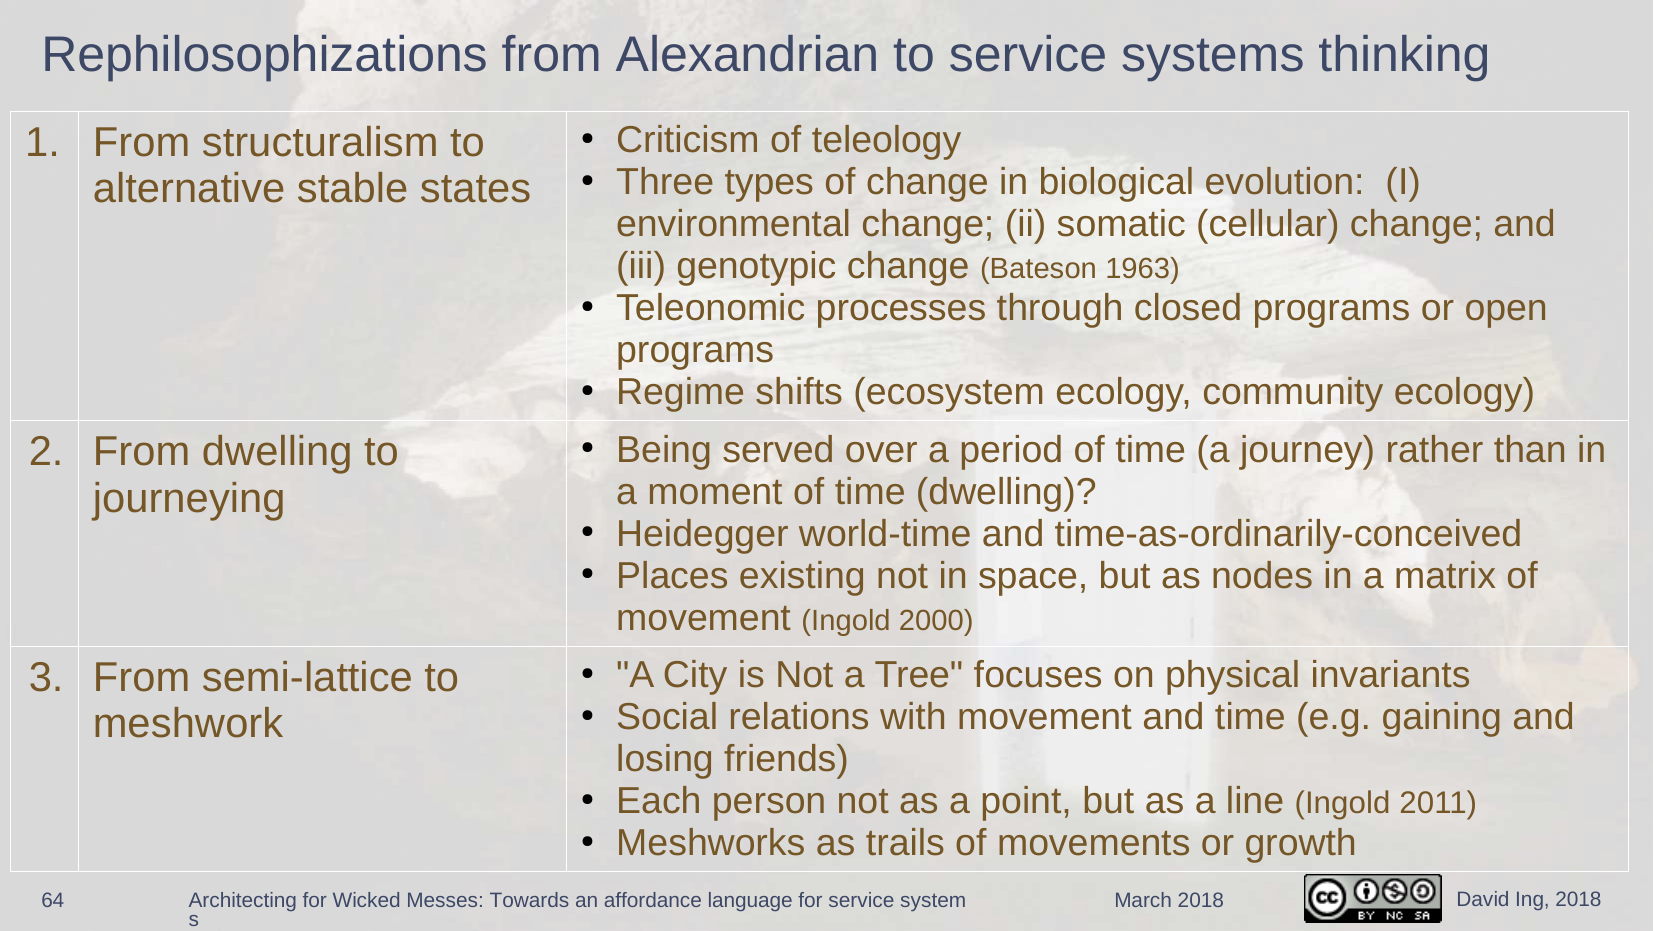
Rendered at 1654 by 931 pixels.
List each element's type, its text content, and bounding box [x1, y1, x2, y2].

table_cell Being served over a period of time (a journey) rather than in a moment of time (dwelling)? Heidegger world-time and time-as-ordinarily-conceived Places existing not in space, but as nodes in a matrix of movement (Ingold 2000) [567, 421, 1628, 646]
title Rephilosophizations from Alexandrian to service systems thinking [41, 30, 1613, 111]
table_header Criticism of teleology Three types of change in biological evolution: (I) environmental change; (ii) somatic (cellular) change; and (iii) genotypic change (Bateson 1963) Teleonomic processes through closed programs or open programs Regime shifts (ecosystem ecology, community ecology) [567, 112, 1628, 420]
picture [1304, 874, 1442, 923]
table_cell From semi-lattice to meshwork [79, 647, 566, 871]
table_cell "A City is Not a Tree" focuses on physical invariants Social relations with movement and time (e.g. gaining and losing friends) Each person not as a point, but as a line (Ingold 2011) Meshworks as trails of movements or growth [567, 647, 1628, 871]
table_cell 2. [11, 421, 78, 646]
table_header 1. [11, 112, 78, 420]
table_header From structuralism to alternative stable states [79, 112, 566, 420]
table_cell 3. [11, 647, 78, 871]
table_cell From dwelling to journeying [79, 421, 566, 646]
text_box Solving for the optimal Problem solution involves analysis, research employing quantitative methods seeking optimal outcomes. Unfortunately, as conditions change, problems frequently do not remain solved or resolved but reappear, and usually in more complex forms. Furthermore, every solution and resolution generates new problems, ones that tend to be more complex than the ones solved or resolved. [0, 0, 1653, 931]
